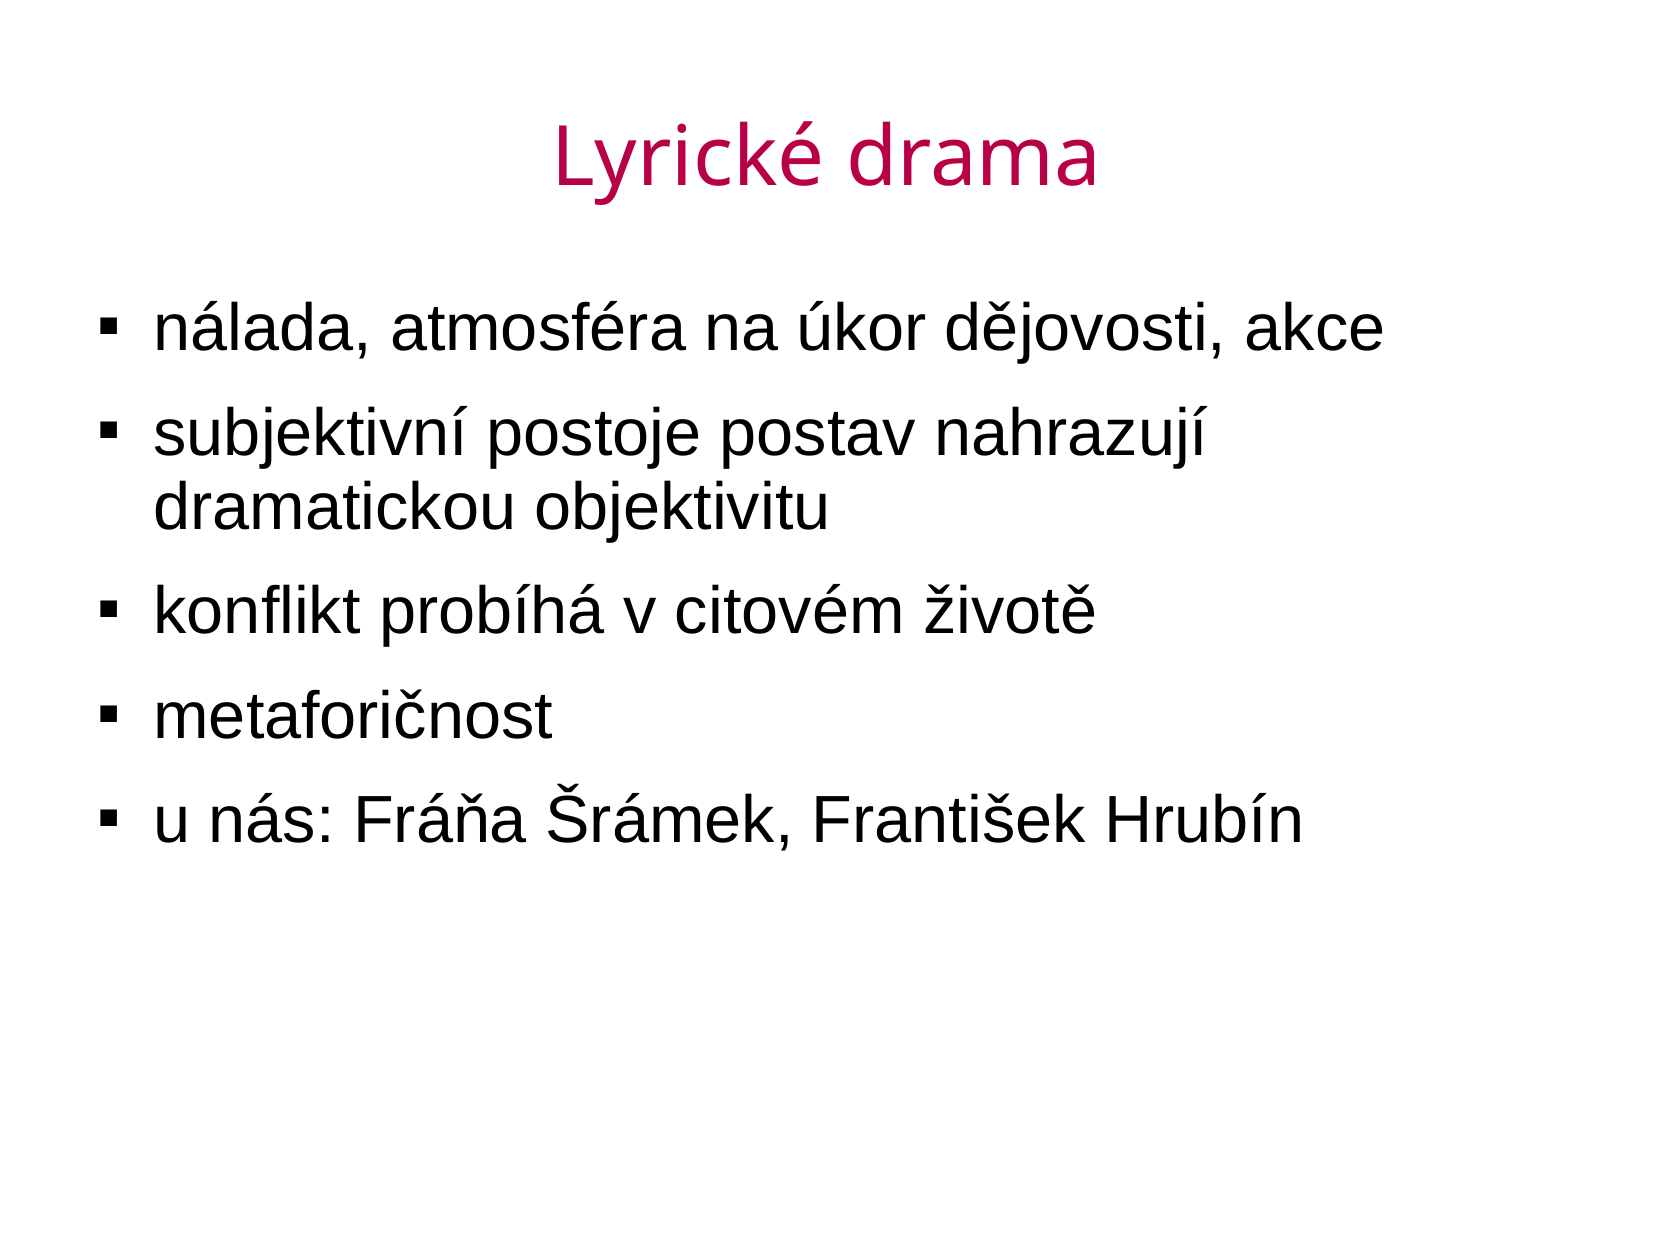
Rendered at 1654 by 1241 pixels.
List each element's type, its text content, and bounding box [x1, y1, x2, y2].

title Lyrické drama [82, 49, 1571, 257]
list nálada, atmosféra na úkor dějovosti, akce subjektivní postoje postav nahrazují dramatickou objektivitu konflikt probíhá v citovém životě metaforičnost u nás: Fráňa Šrámek, František Hrubín [82, 290, 1571, 1109]
